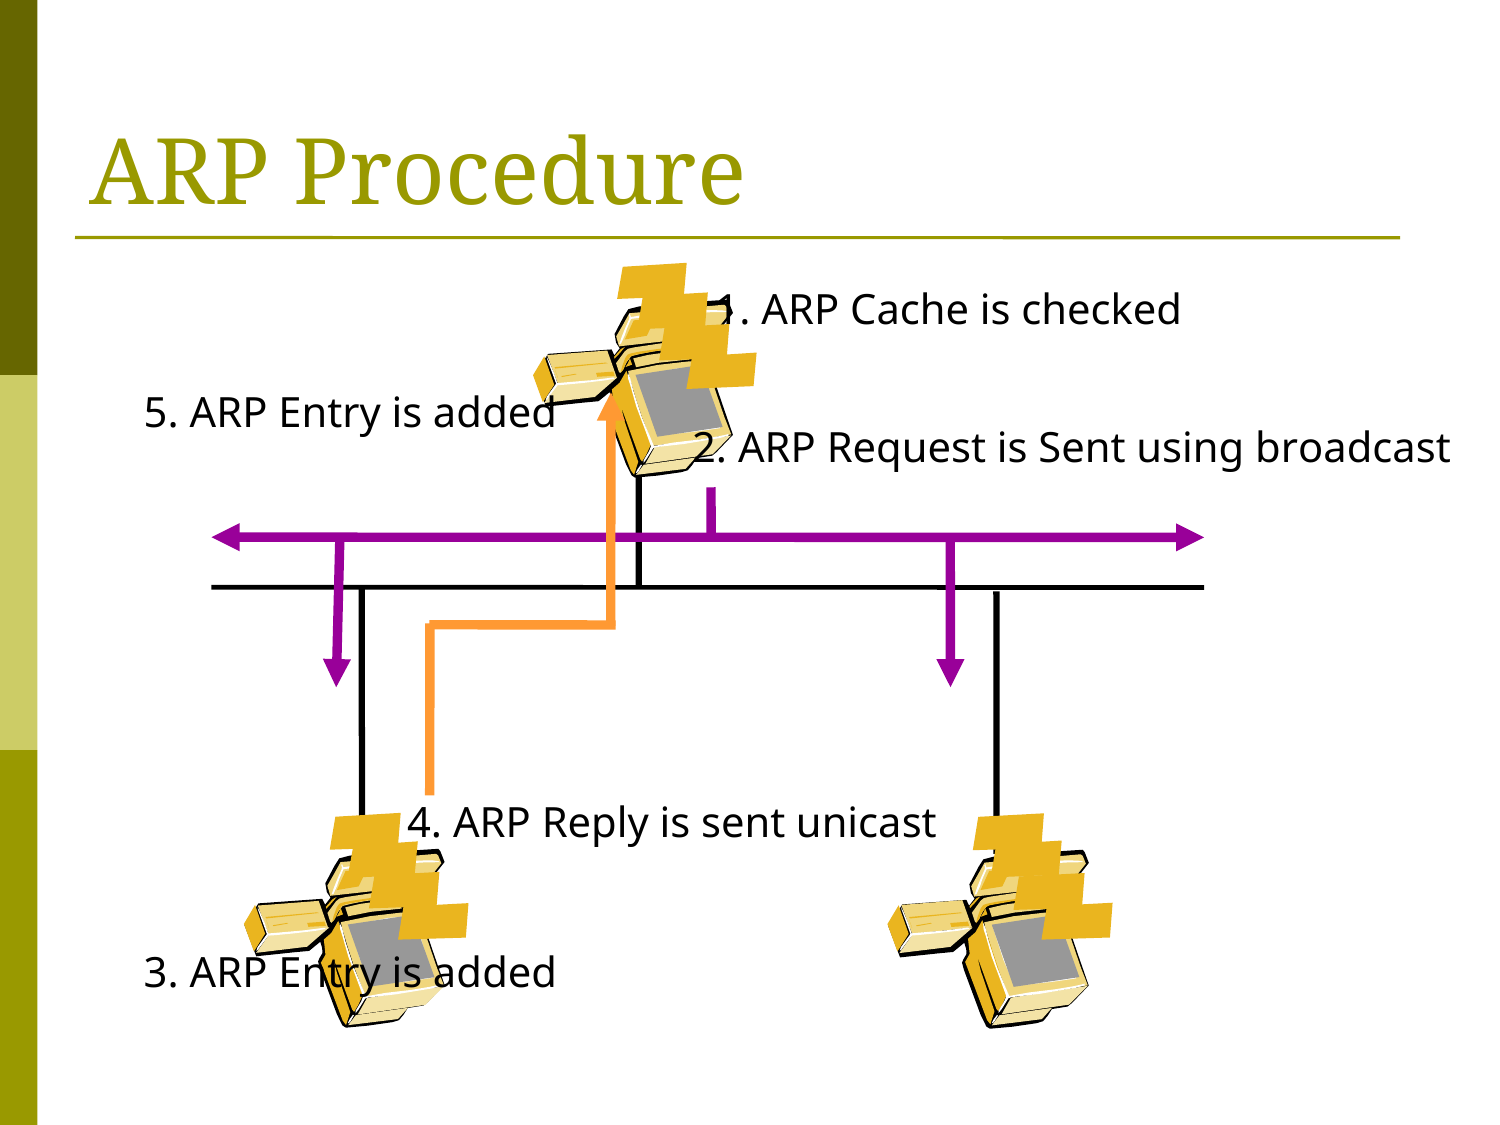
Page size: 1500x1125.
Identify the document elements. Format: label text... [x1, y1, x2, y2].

text_box 5. ARP Entry is added [128, 376, 573, 444]
text_box 2. ARP Request is Sent using broadcast [677, 412, 1467, 479]
text_box [243, 813, 469, 937]
text_box [533, 262, 757, 478]
title ARP Procedure [74, 45, 1426, 234]
text_box 3. ARP Entry is added [128, 937, 573, 1004]
text_box [887, 813, 1113, 1029]
text_box [333, 1004, 427, 1028]
text_box 4. ARP Reply is sent unicast [392, 787, 952, 854]
text_box 1. ARP Cache is checked [700, 274, 1198, 342]
